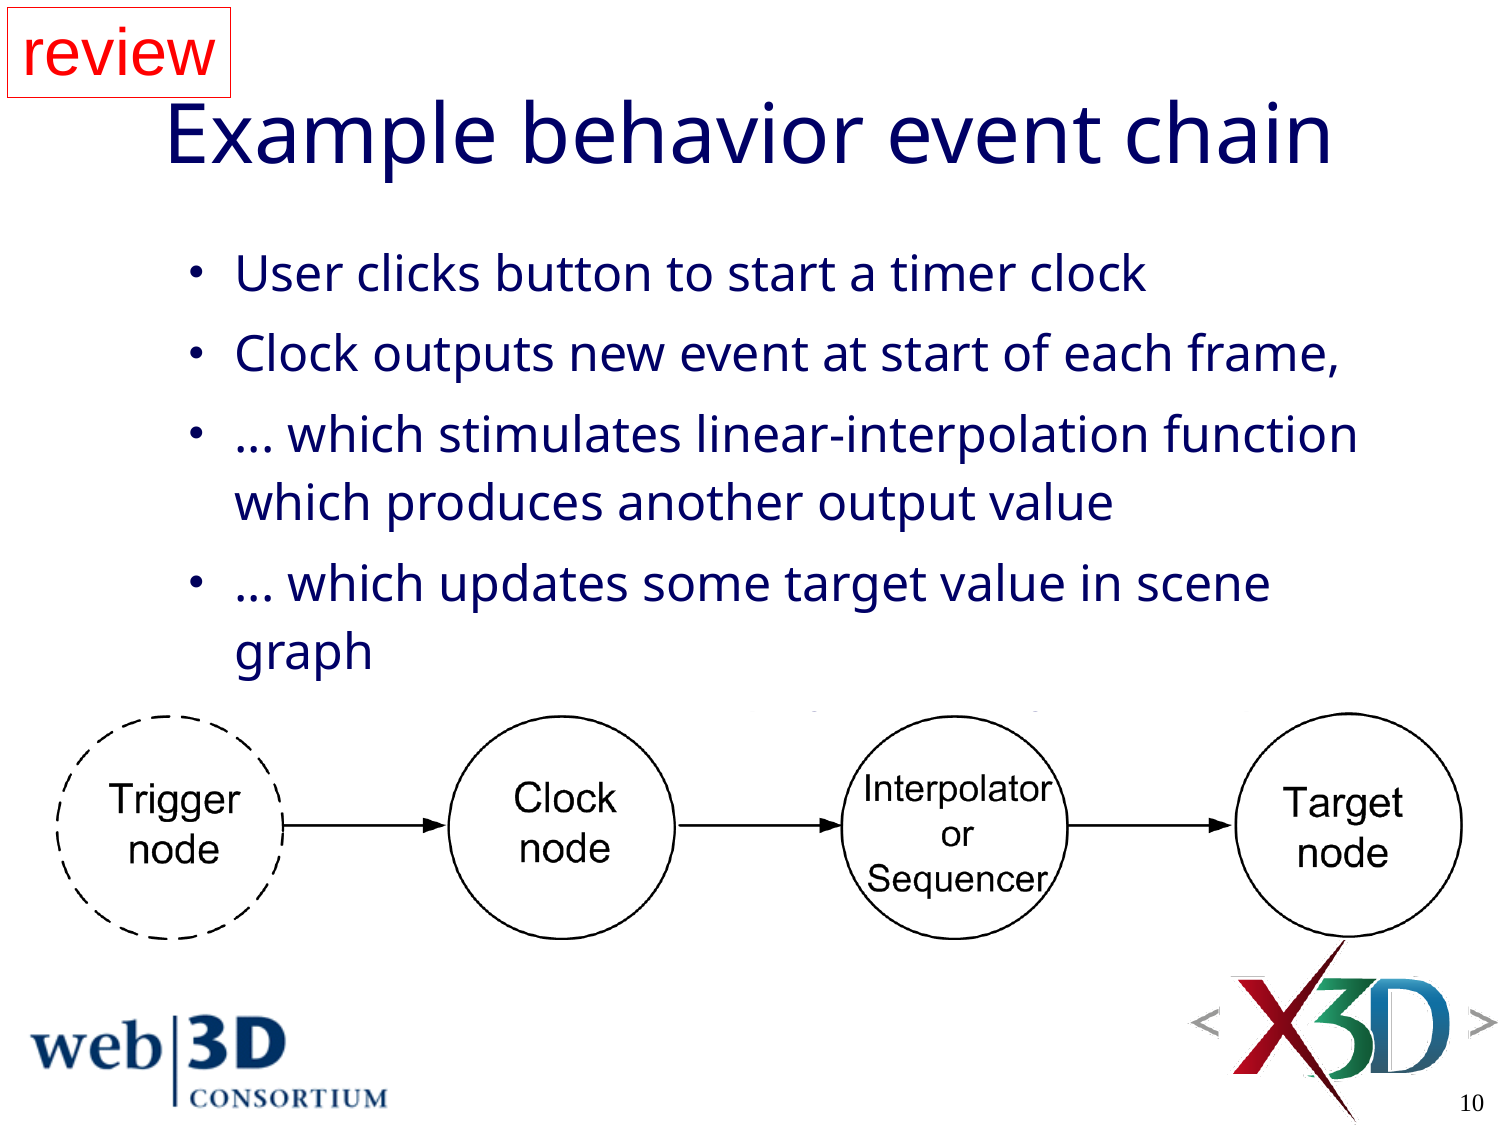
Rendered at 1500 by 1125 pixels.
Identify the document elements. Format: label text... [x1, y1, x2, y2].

text_box review [7, 7, 231, 98]
picture [55, 712, 1500, 1125]
picture [12, 998, 413, 1118]
title Example behavior event chain [112, 44, 1388, 218]
list User clicks button to start a timer clock Clock outputs new event at start of each frame, ... which stimulates linear-interpolation function which produces another output value ... which updates some target value in scene graph Repeat event traversal after each frame redraw [112, 237, 1388, 676]
